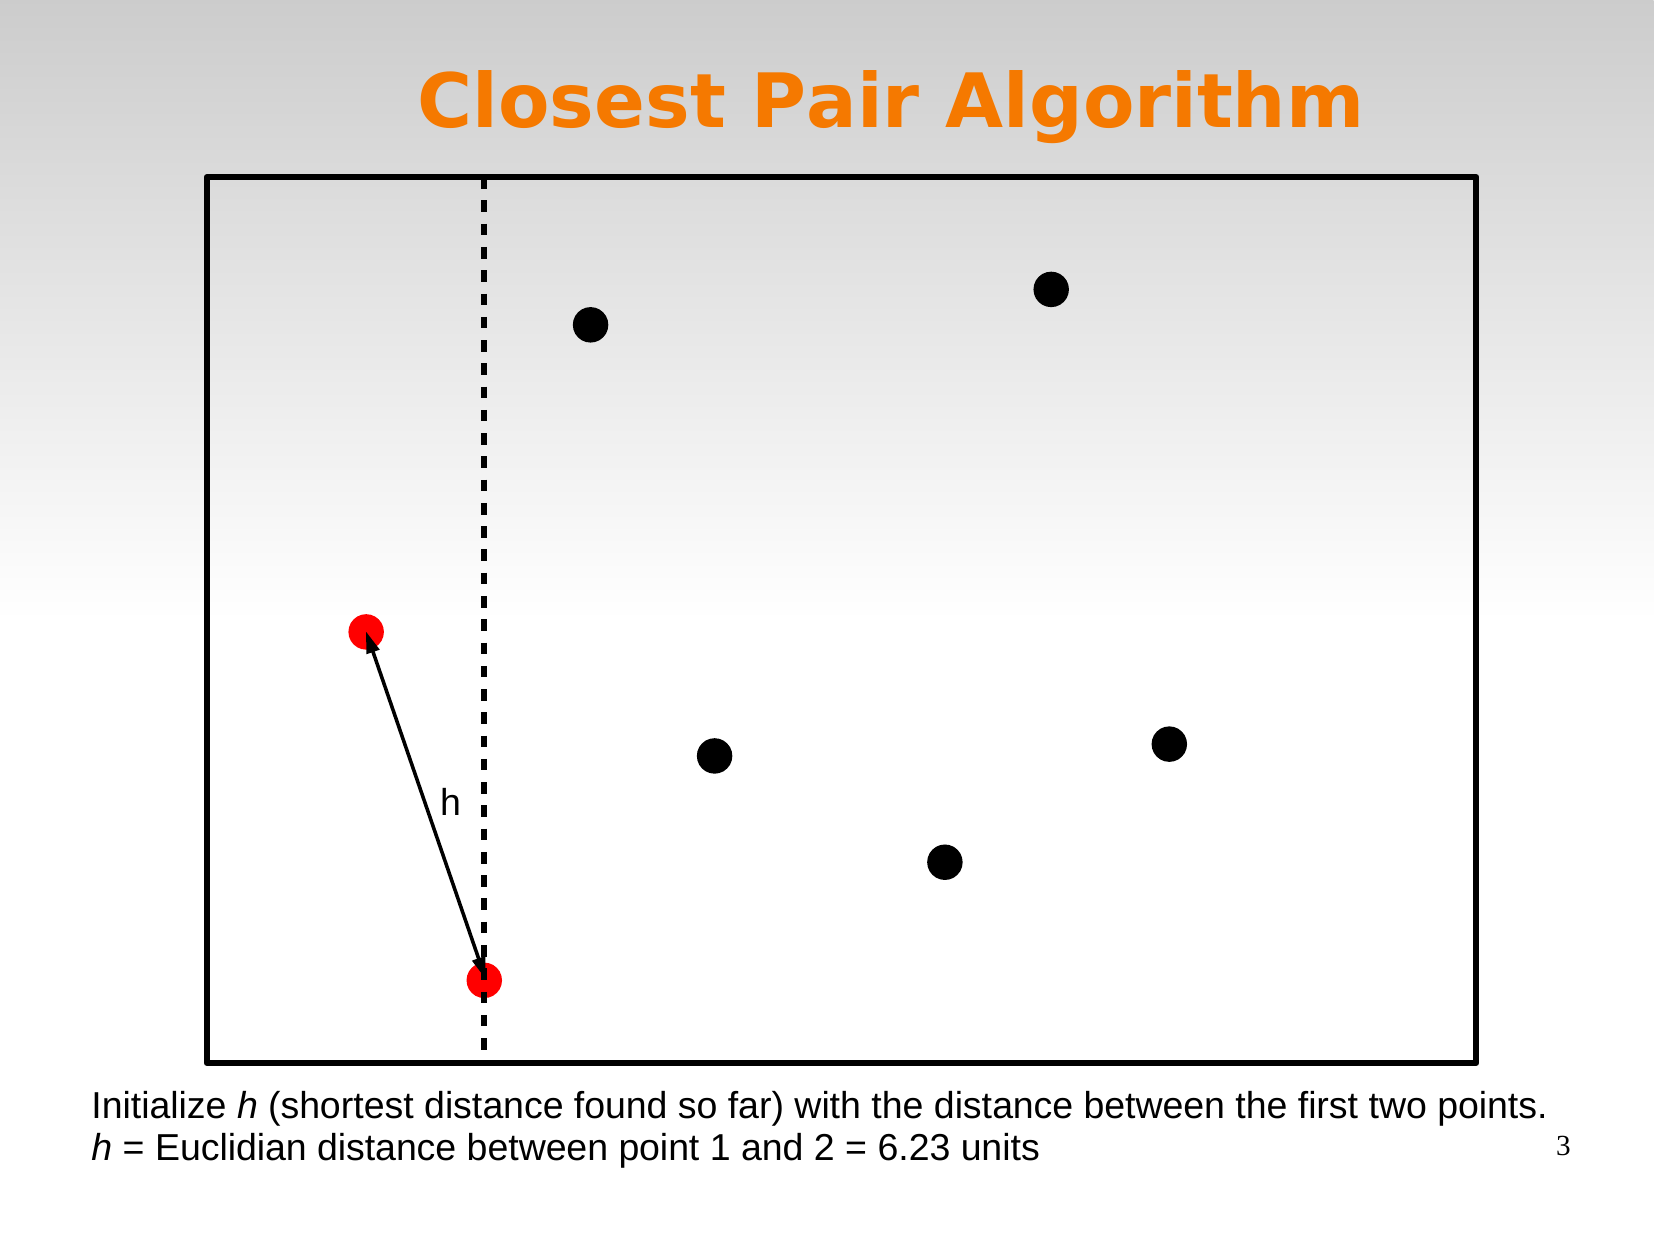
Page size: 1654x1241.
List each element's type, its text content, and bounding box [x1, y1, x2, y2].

text_box [572, 307, 609, 343]
text_box [1151, 726, 1188, 762]
text_box Initialize h (shortest distance found so far) with the distance between the first two points. h = Euclidian distance between point 1 and 2 = 6.23 units [76, 1077, 1565, 1176]
text_box [466, 962, 503, 998]
text_box [348, 614, 384, 650]
title Closest Pair Algorithm [312, 37, 1471, 166]
text_box [927, 844, 963, 880]
text_box h [425, 773, 485, 831]
text_box [696, 738, 733, 774]
text_box [1033, 271, 1069, 308]
